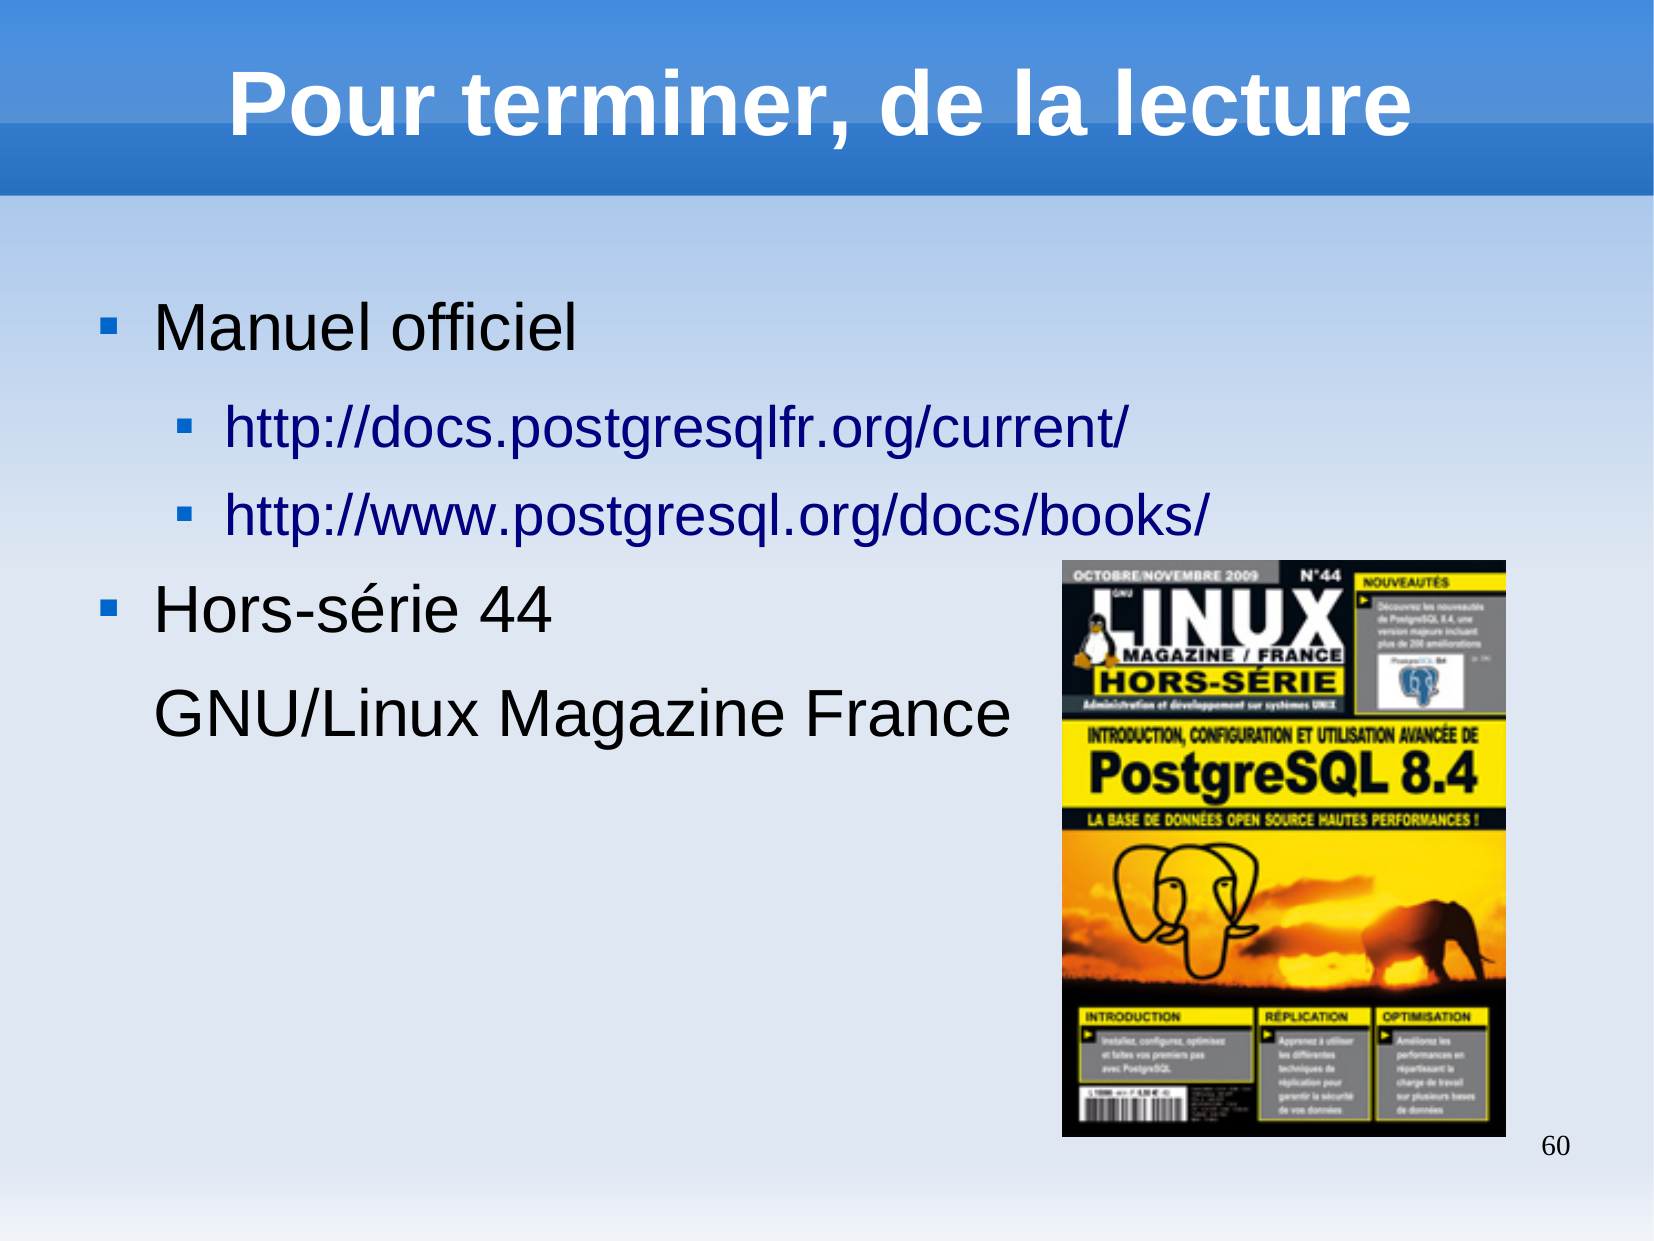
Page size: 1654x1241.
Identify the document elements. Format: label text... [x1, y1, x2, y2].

picture [0, 0, 1654, 1241]
list Manuel officiel http://docs.postgresqlfr.org/current/ http://www.postgresql.org/docs/books/ Hors-série 44 GNU/Linux Magazine France [82, 290, 1571, 1094]
title Pour terminer, de la lecture [76, 0, 1565, 208]
